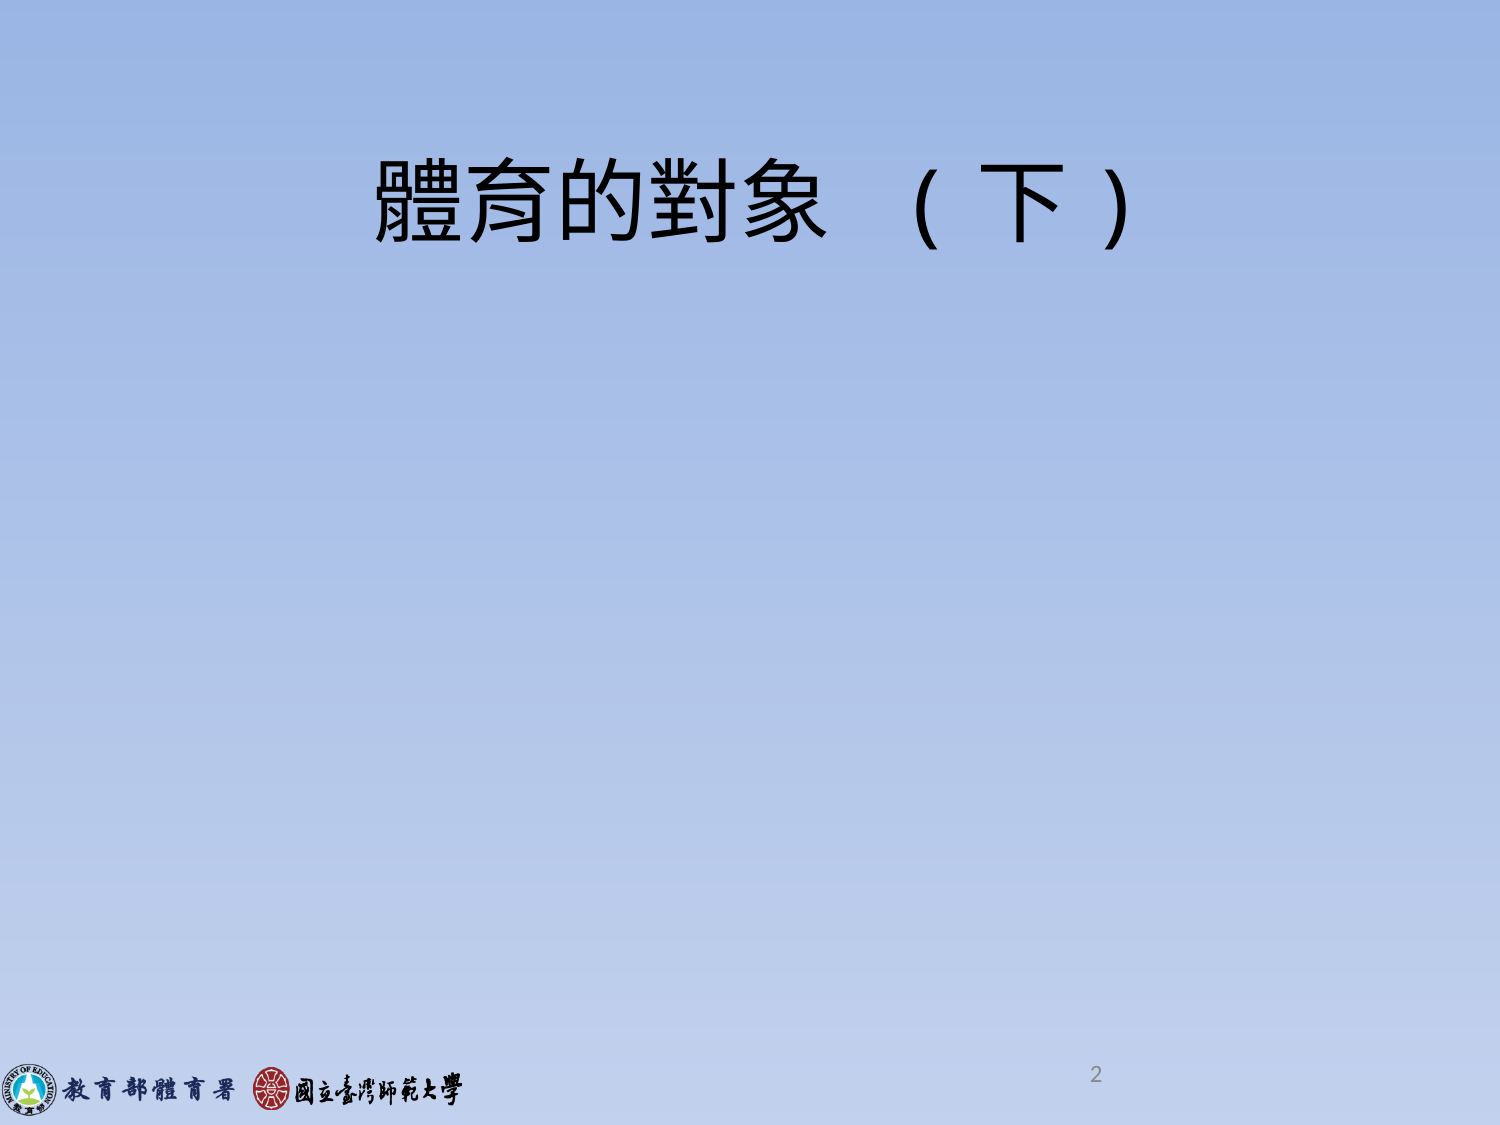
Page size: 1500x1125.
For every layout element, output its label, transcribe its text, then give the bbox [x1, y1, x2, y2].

picture [253, 1067, 462, 1110]
title 體育的對象 (下) [121, 78, 1397, 320]
picture [0, 1051, 243, 1125]
text_box [1074, 1042, 1426, 1103]
